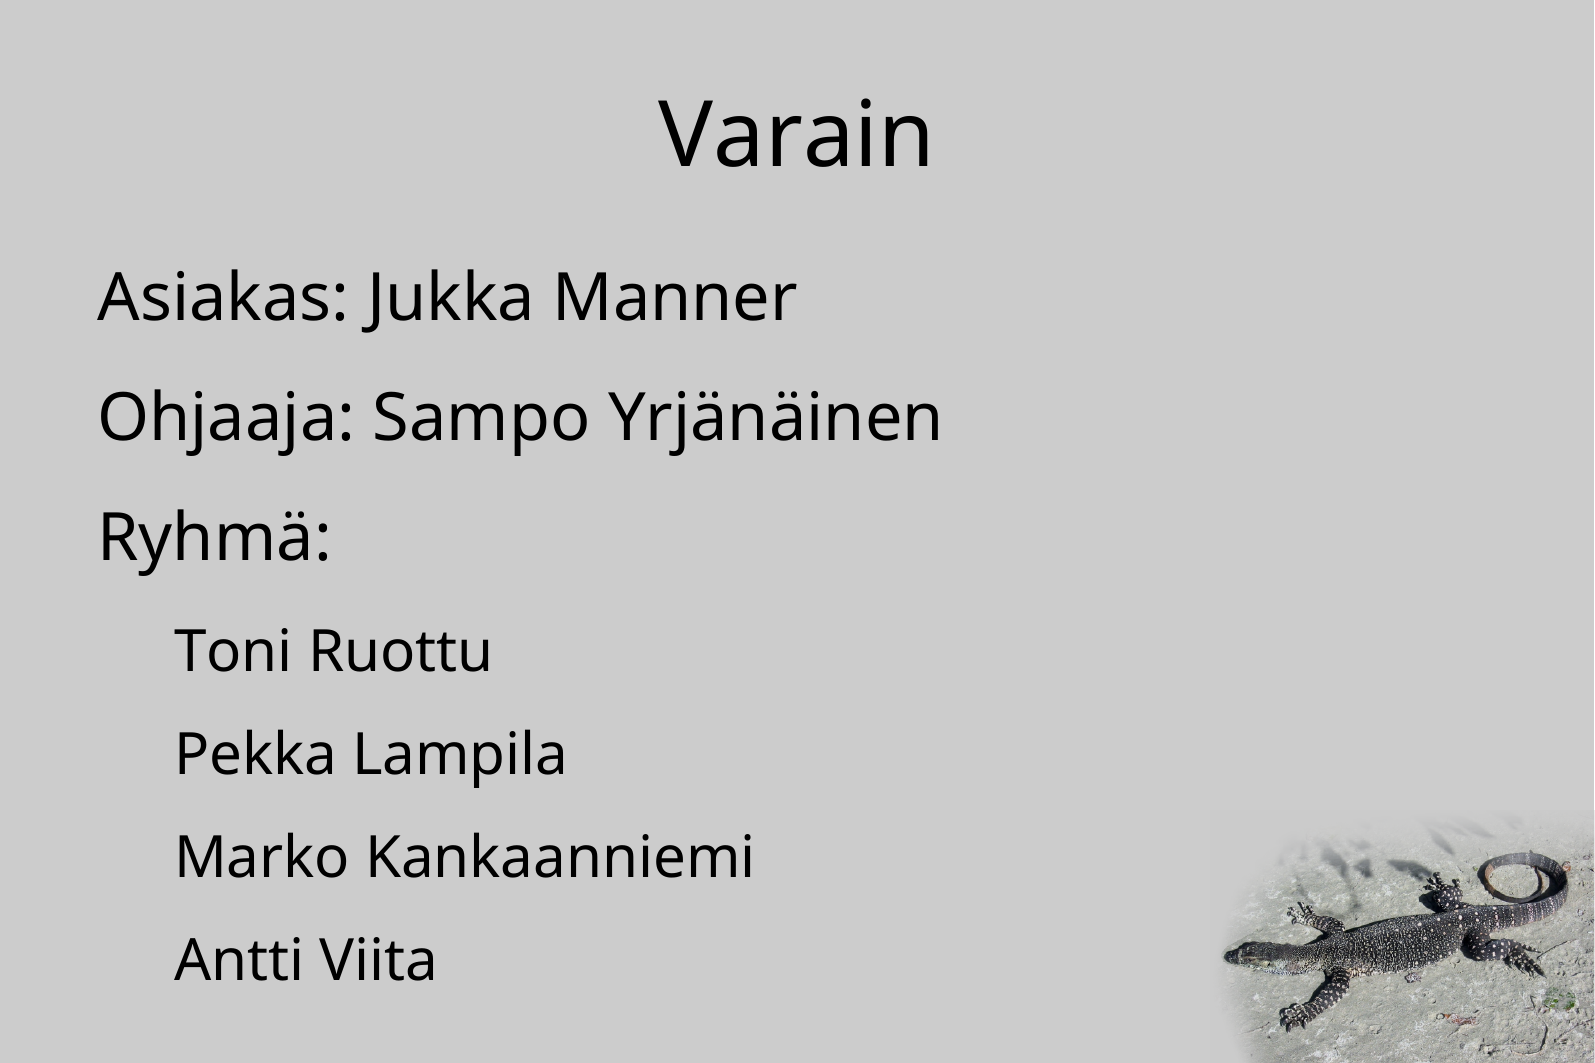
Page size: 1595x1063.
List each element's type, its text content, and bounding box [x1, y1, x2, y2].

list Asiakas: Jukka Manner Ohjaaja: Sampo Yrjänäinen Ryhmä: Toni Ruottu Pekka Lampila Marko Kankaanniemi Antti Viita [79, 248, 1515, 951]
picture [1210, 810, 1595, 1063]
title Varain [79, 42, 1515, 220]
